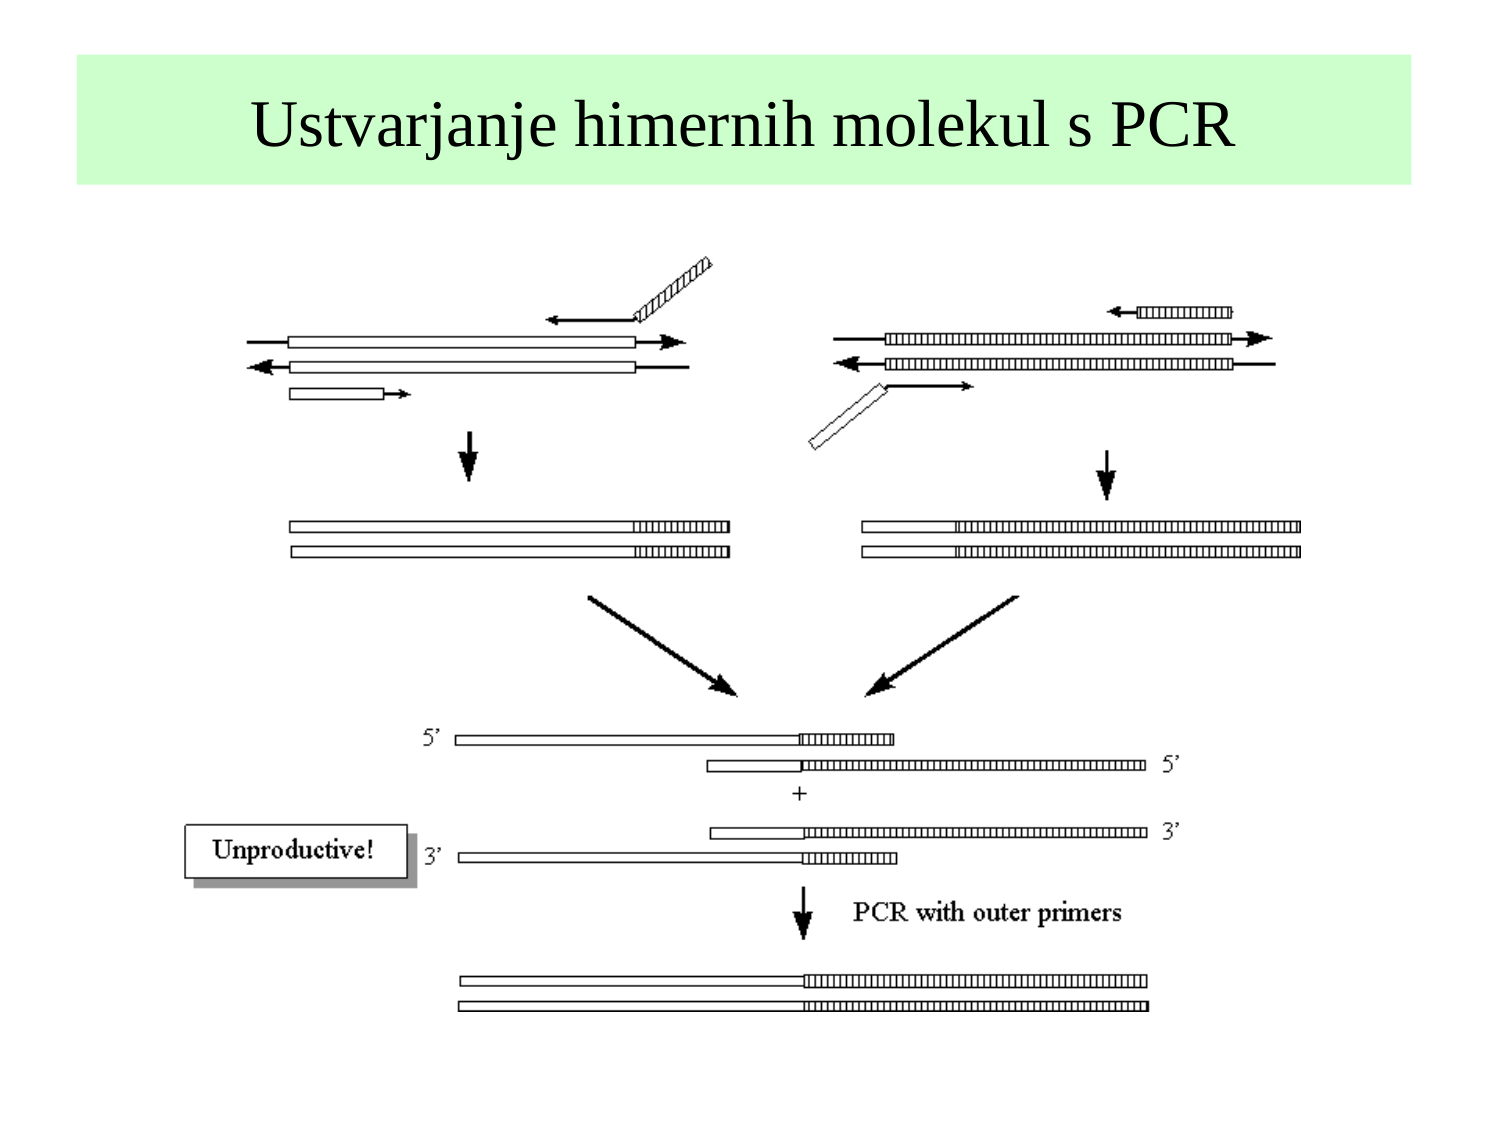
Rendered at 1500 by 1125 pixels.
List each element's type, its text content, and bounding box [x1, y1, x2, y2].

title Ustvarjanje himernih molekul s PCR [76, 54, 1412, 185]
picture [183, 255, 1301, 1012]
